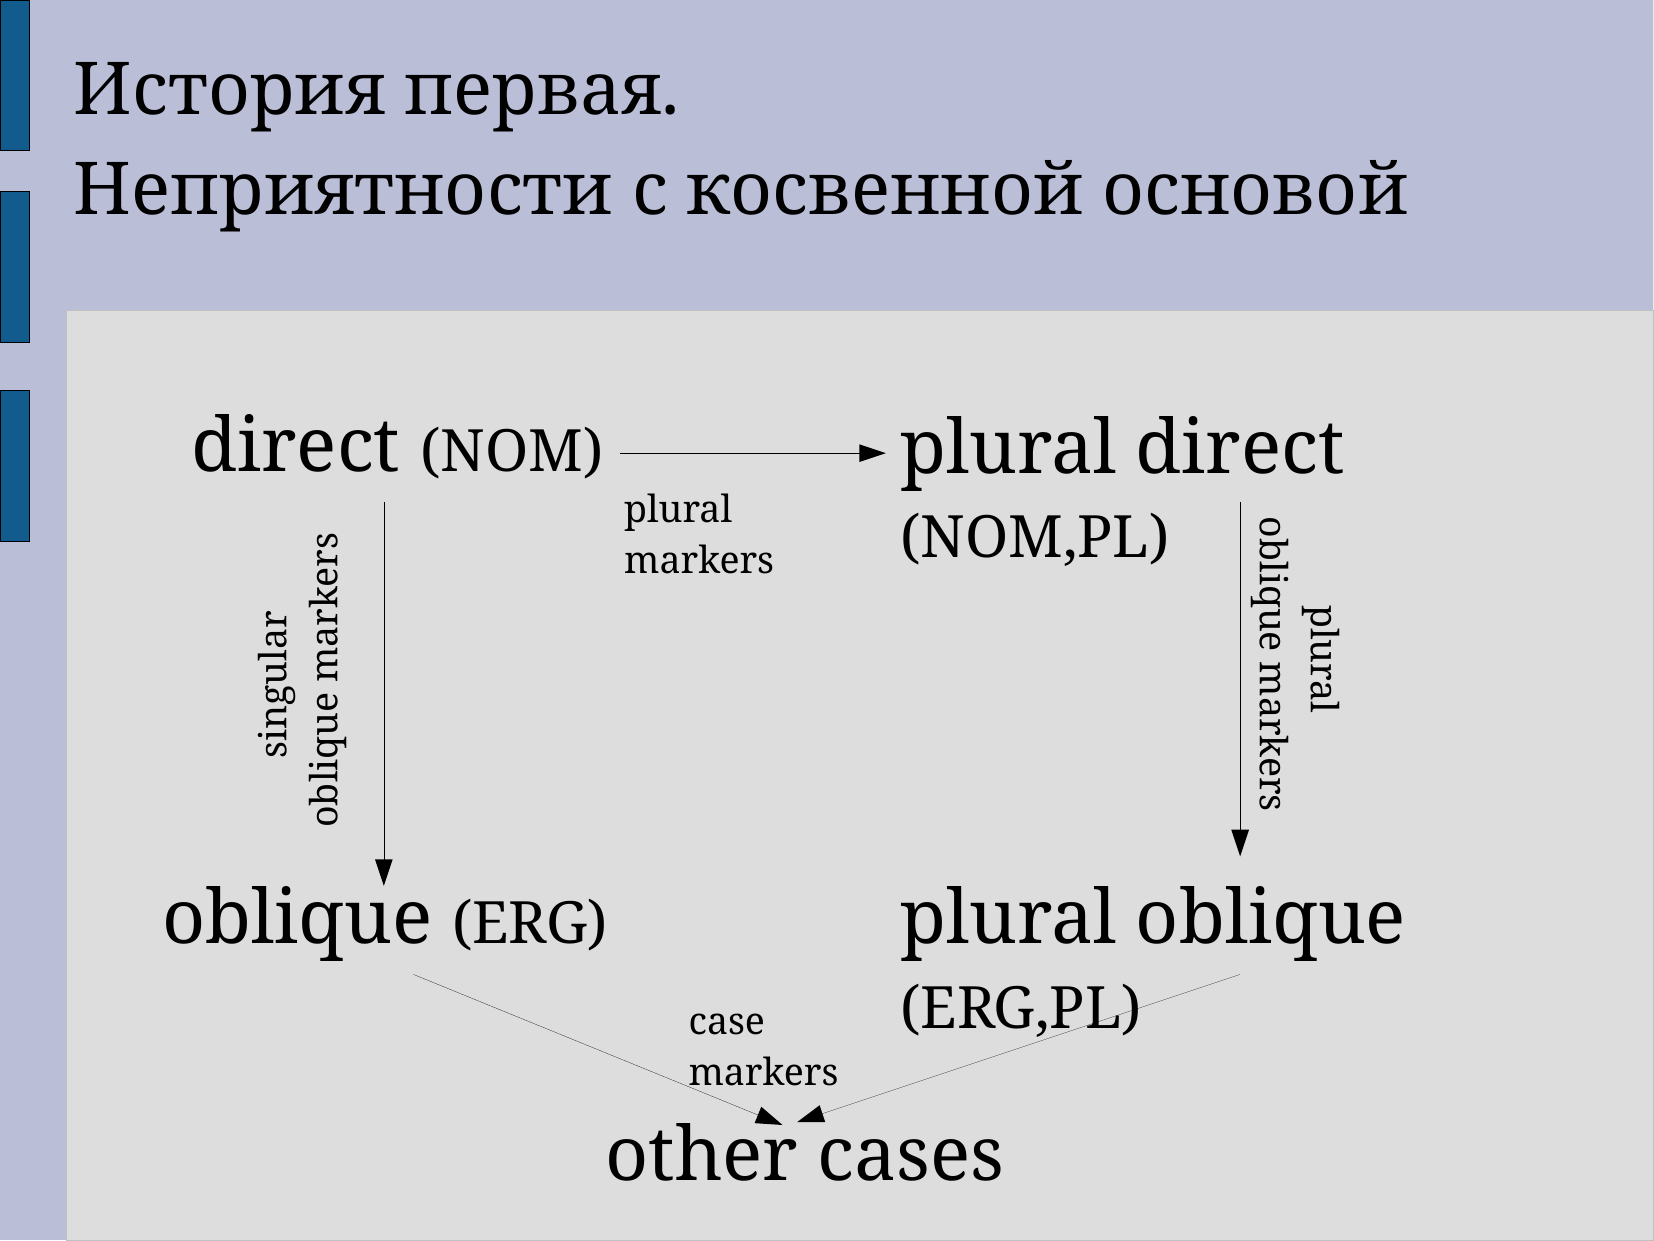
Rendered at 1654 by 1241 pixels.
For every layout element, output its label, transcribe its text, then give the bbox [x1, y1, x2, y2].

text_box plural oblique (ERG,PL) [885, 856, 1654, 973]
text_box plural markers [609, 475, 905, 541]
text_box other cases [590, 1092, 1123, 1209]
text_box oblique (ERG) [147, 856, 680, 973]
text_box plural direct (NOM,PL) [885, 385, 1625, 502]
text_box История первая. Неприятности с косвенной основой [58, 29, 1654, 242]
text_box singular oblique markers [238, 503, 355, 857]
text_box case markers [673, 987, 940, 1053]
text_box direct (NOM) [177, 383, 709, 500]
text_box plural oblique markers [1242, 501, 1359, 827]
